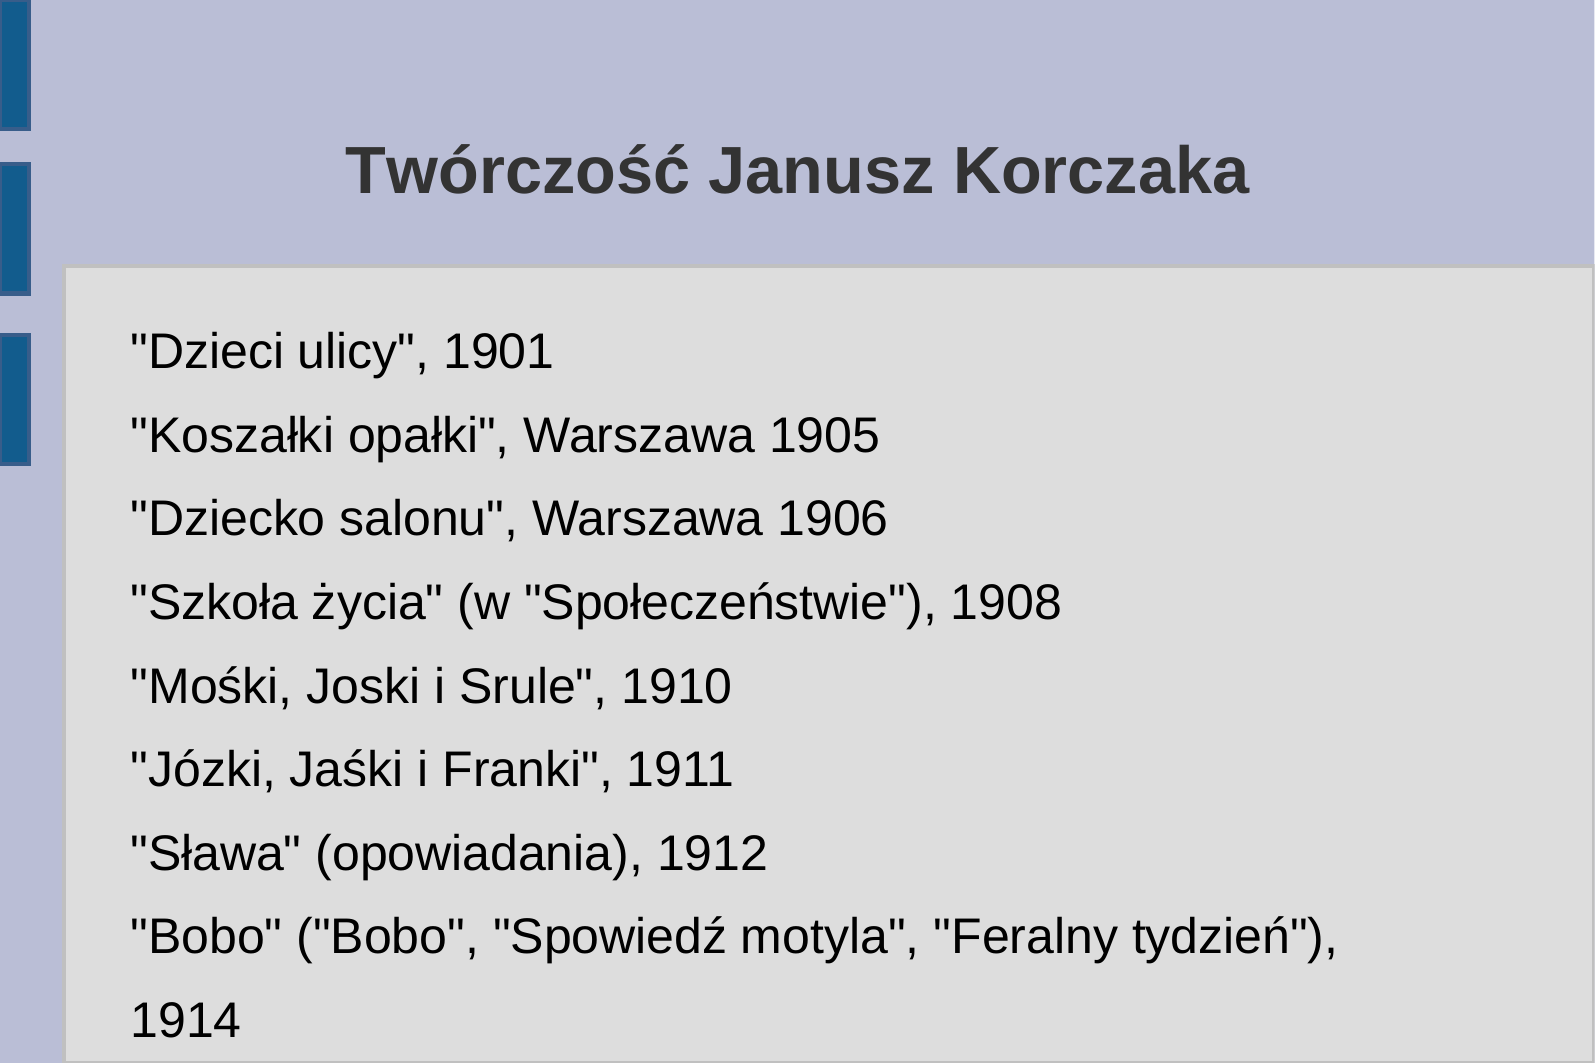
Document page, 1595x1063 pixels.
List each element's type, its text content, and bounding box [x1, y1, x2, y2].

text_box "Dzieci ulicy", 1901 "Koszałki opałki", Warszawa 1905 "Dziecko salonu", Warszawa 1906 "Szkoła życia" (w "Społeczeństwie"), 1908 "Mośki, Joski i Srule", 1910 "Józki, Jaśki i Franki", 1911 "Sława" (opowiadania), 1912 "Bobo" ("Bobo", "Spowiedź motyla", "Feralny tydzień"), 1914 [130, 295, 1377, 937]
title Twórczość Janusz Korczaka [117, 78, 1479, 256]
